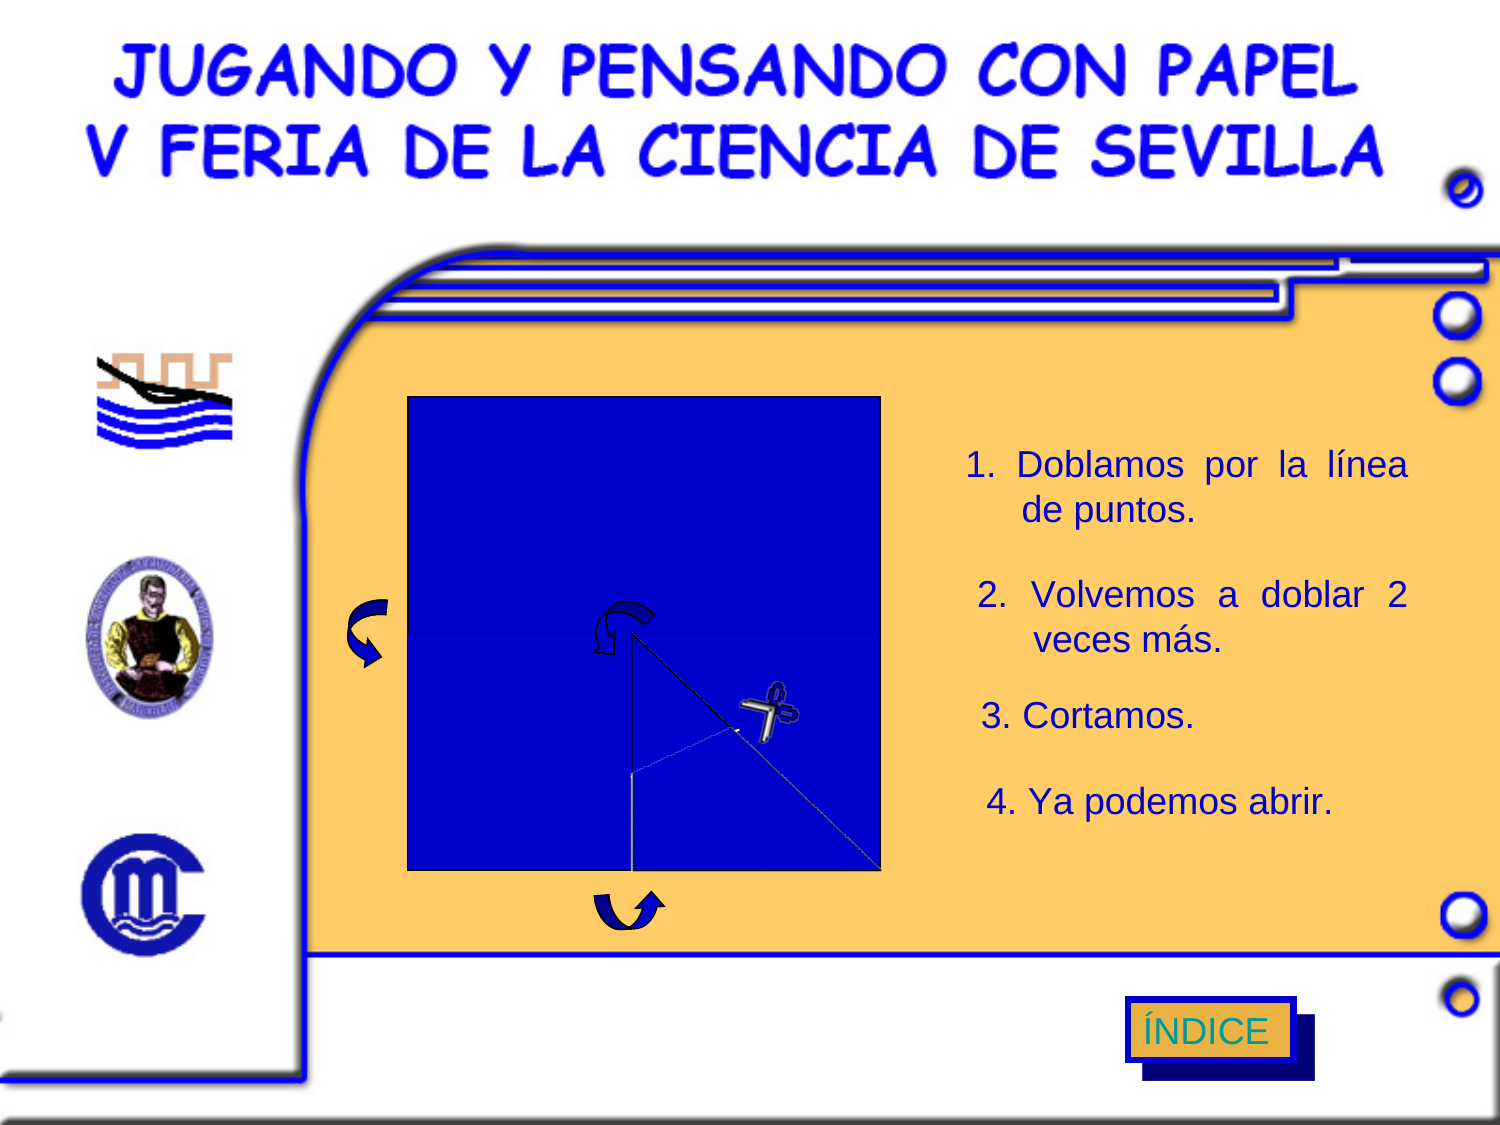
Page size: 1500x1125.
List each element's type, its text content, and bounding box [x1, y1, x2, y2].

text_box 1. Doblamos por la línea de puntos. [950, 432, 1424, 538]
text_box ÍNDICE [1128, 999, 1294, 1060]
text_box 4. Ya podemos abrir. [979, 769, 1374, 830]
text_box [407, 397, 881, 870]
text_box [347, 600, 388, 668]
text_box 3. Cortamos. [979, 683, 1262, 744]
text_box 2. Volvemos a doblar 2 veces más. [979, 562, 1424, 668]
picture [0, 0, 1500, 1125]
